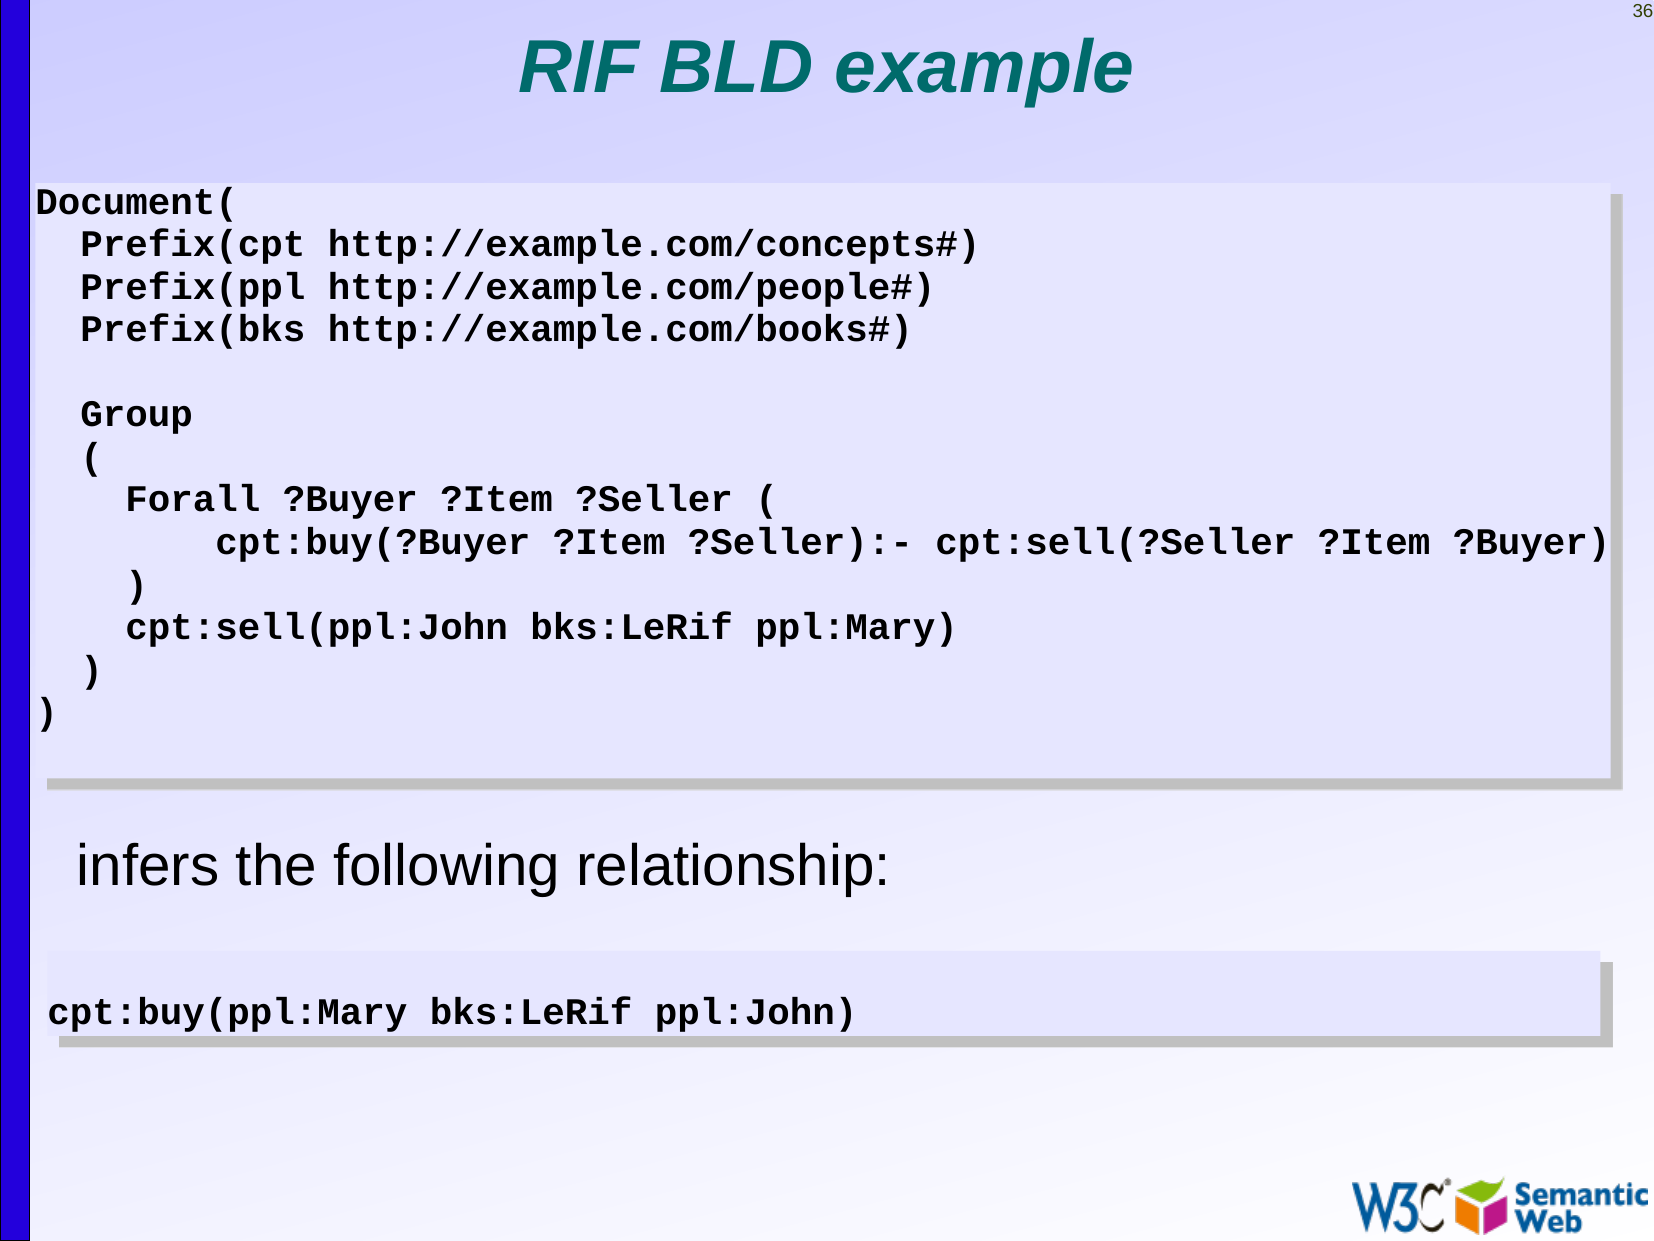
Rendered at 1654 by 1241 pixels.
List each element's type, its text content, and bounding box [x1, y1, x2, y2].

title RIF BLD example [0, 5, 1654, 125]
picture [1352, 1175, 1648, 1235]
text_box infers the following relationship: [76, 832, 1583, 898]
text_box Document( Prefix(cpt http://example.com/concepts#) Prefix(ppl http://example.com/people#) Prefix(bks http://example.com/books#) Group ( Forall ?Buyer ?Item ?Seller ( cpt:buy(?Buyer ?Item ?Seller):- cpt:sell(?Seller ?Item ?Buyer) ) cpt:sell(ppl:John bks:LeRif ppl:Mary) ) ) [35, 183, 1611, 779]
text_box cpt:buy(ppl:Mary bks:LeRif ppl:John) [47, 950, 1601, 1036]
